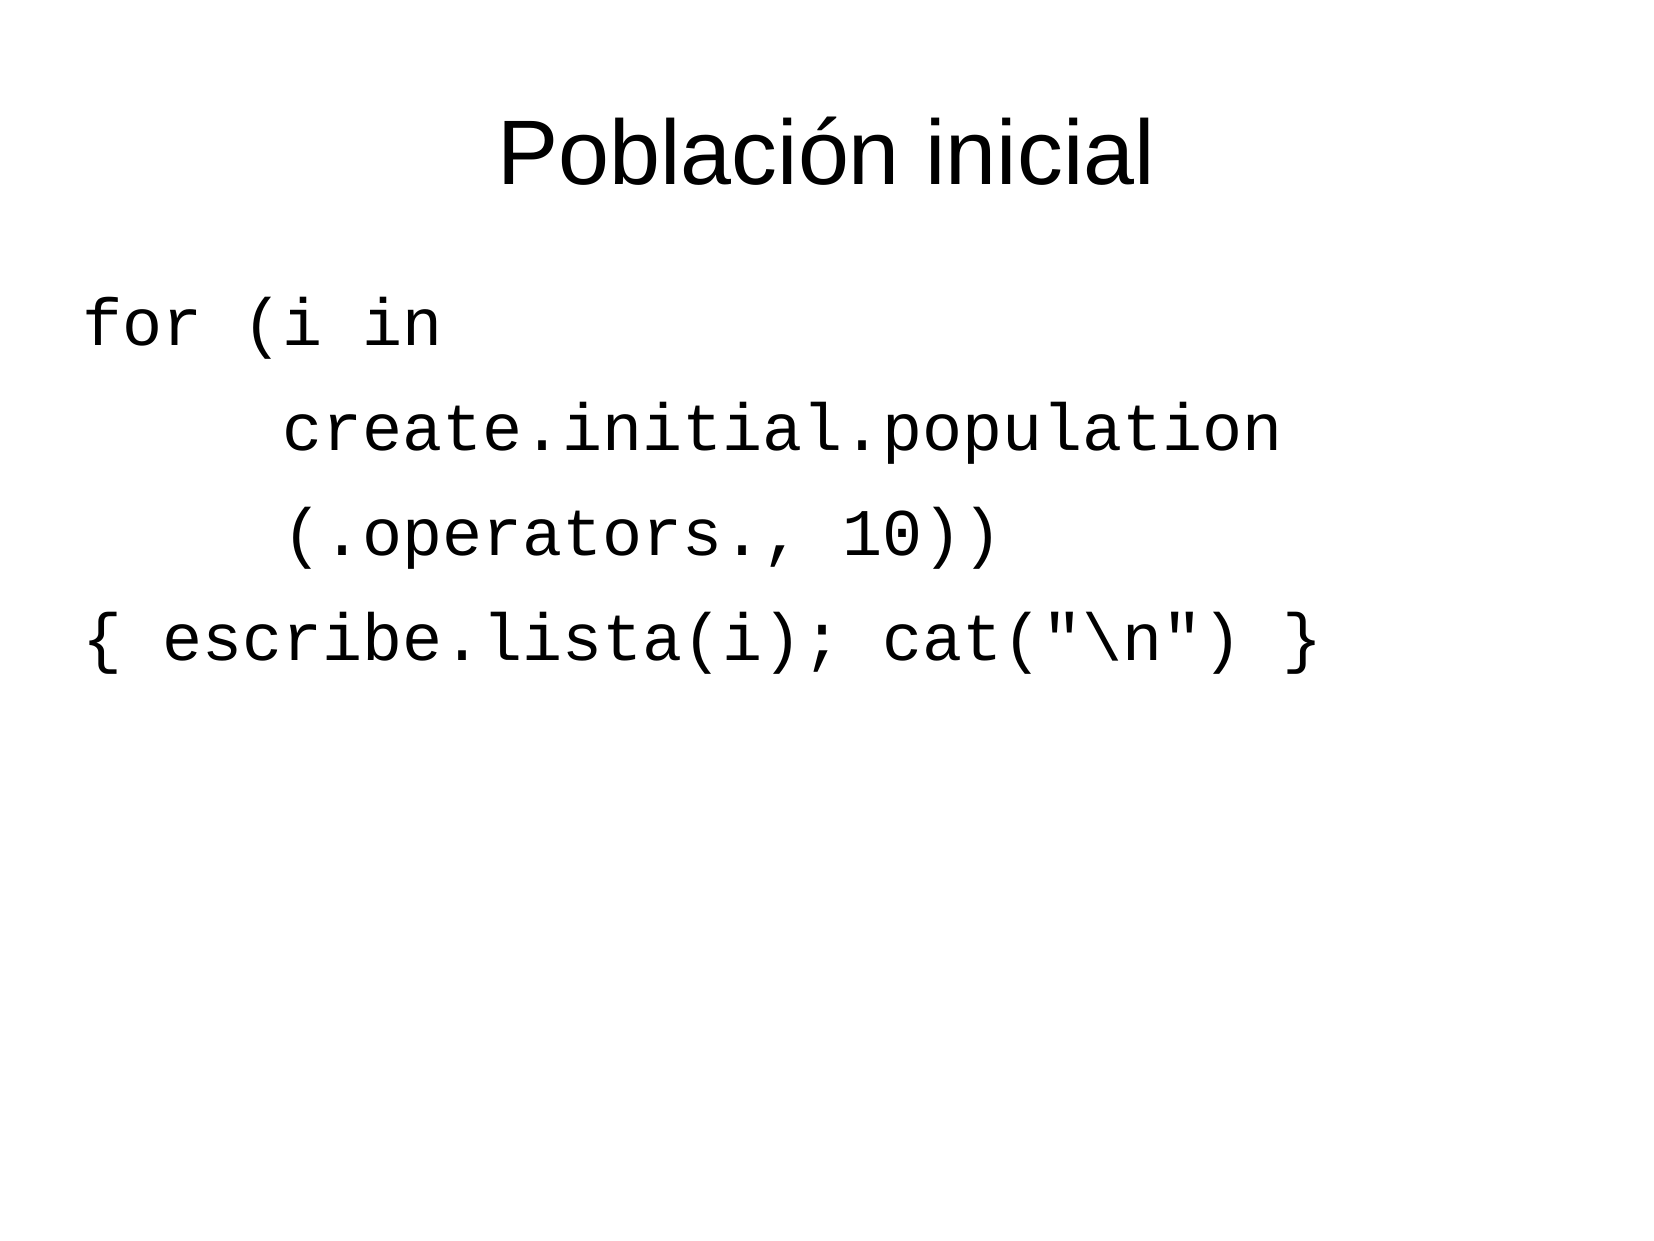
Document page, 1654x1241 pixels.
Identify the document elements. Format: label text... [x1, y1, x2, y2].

title Población inicial [82, 49, 1571, 257]
list for (i in create.initial.population (.operators., 10)) { escribe.lista(i); cat("\n") } [82, 290, 1571, 1010]
